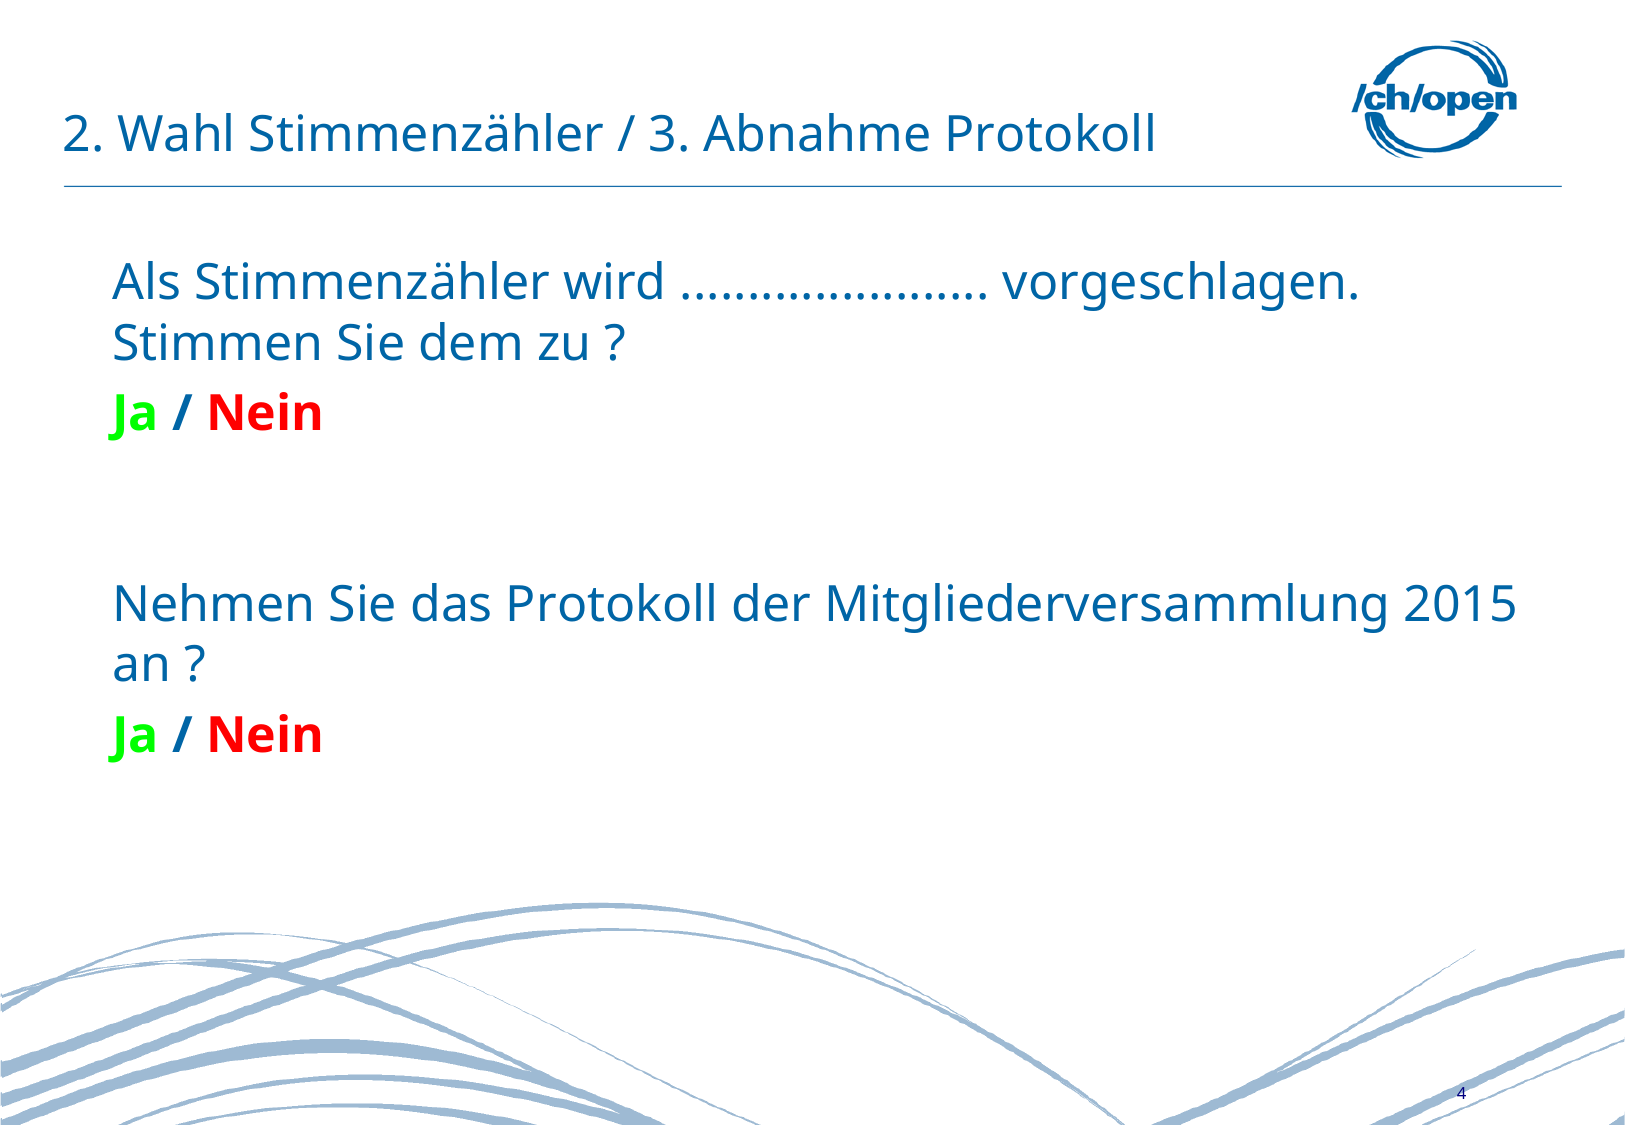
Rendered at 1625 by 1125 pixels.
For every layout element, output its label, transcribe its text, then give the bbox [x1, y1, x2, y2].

list Als Stimmenzähler wird ....................... vorgeschlagen. Stimmen Sie dem zu ? Ja / Nein Nehmen Sie das Protokoll der Mitgliederversammlung 2015 an ? Ja / Nein [112, 249, 1566, 703]
title 2. Wahl Stimmenzähler / 3. Abnahme Protokoll [62, 101, 1325, 162]
